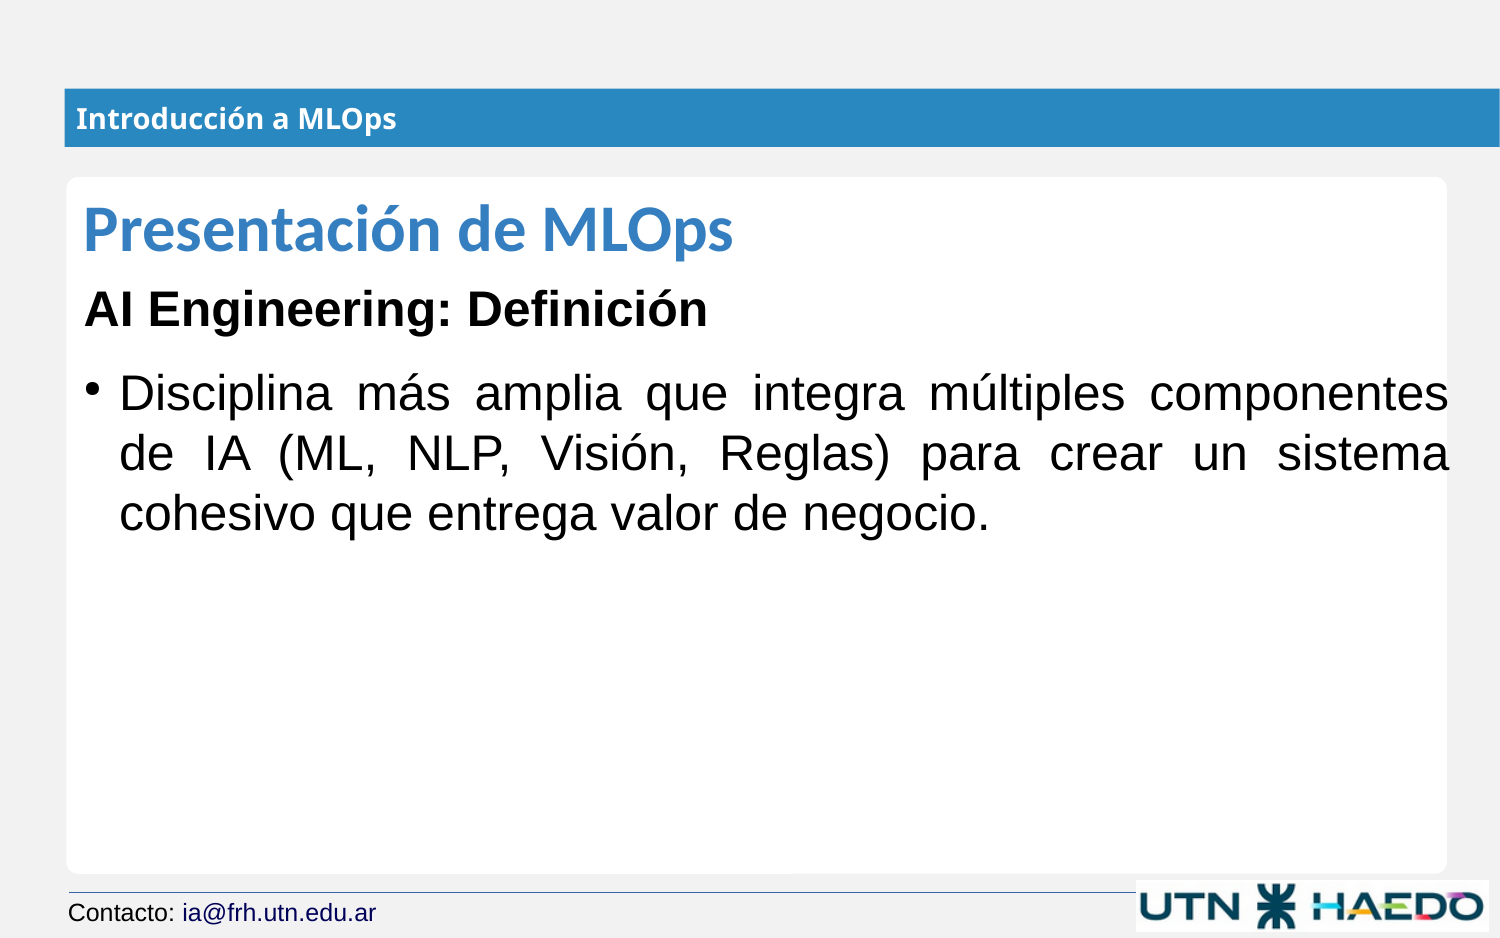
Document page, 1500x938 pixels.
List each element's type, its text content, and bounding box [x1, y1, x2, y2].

text_box Presentación de MLOps AI Engineering: Definición Disciplina más amplia que integra múltiples componentes de IA (ML, NLP, Visión, Reglas) para crear un sistema cohesivo que entrega valor de negocio. [68, 177, 1465, 874]
text_box Introducción a MLOps [64, 88, 1500, 147]
picture [1136, 880, 1489, 932]
